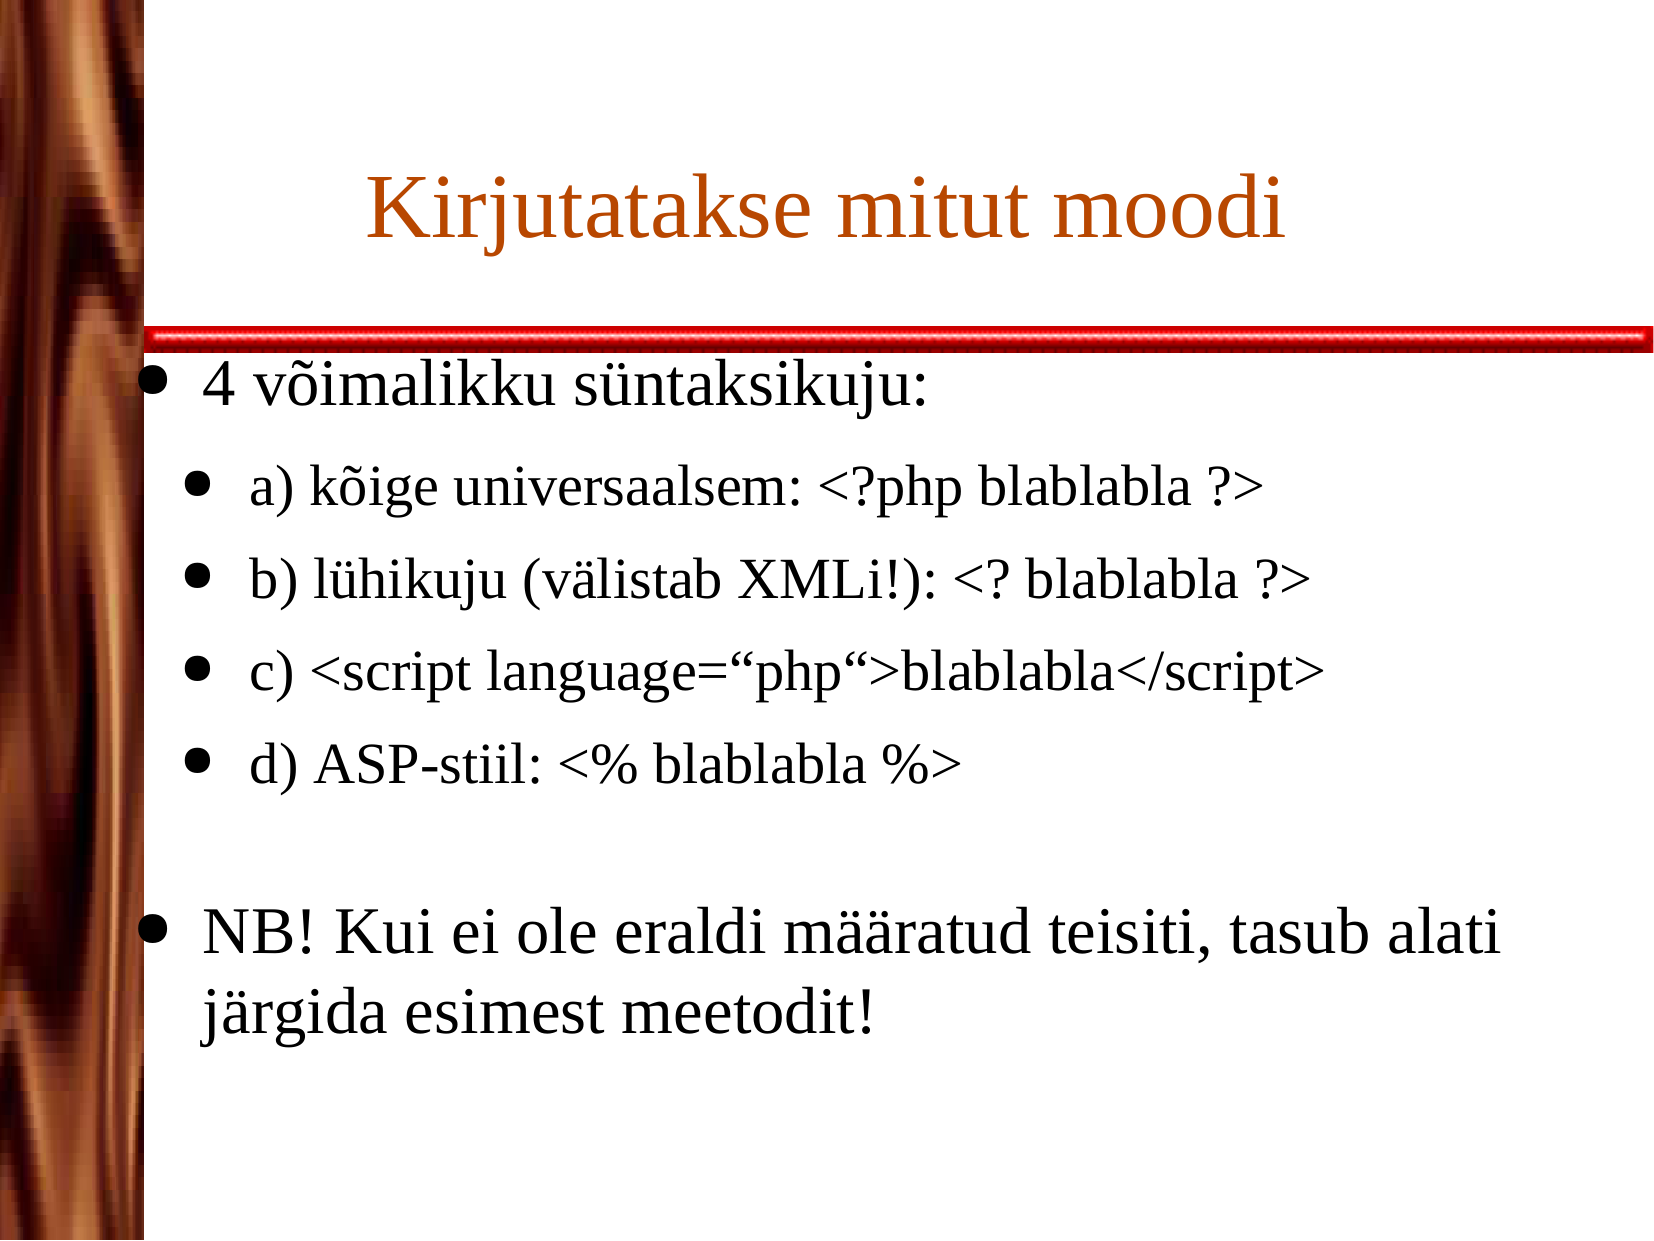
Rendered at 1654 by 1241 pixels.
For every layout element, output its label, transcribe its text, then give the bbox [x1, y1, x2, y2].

picture [0, 0, 1654, 1240]
list 4 võimalikku süntaksikuju: a) kõige universaalsem: <?php blablabla ?> b) lühikuju (välistab XMLi!): <? blablabla ?> c) <script language=“php“>blablabla</script> d) ASP-stiil: <% blablabla %> NB! Kui ei ole eraldi määratud teisiti, tasub alati järgida esimest meetodit! [121, 344, 1533, 1126]
title Kirjutatakse mitut moodi [121, 100, 1533, 312]
